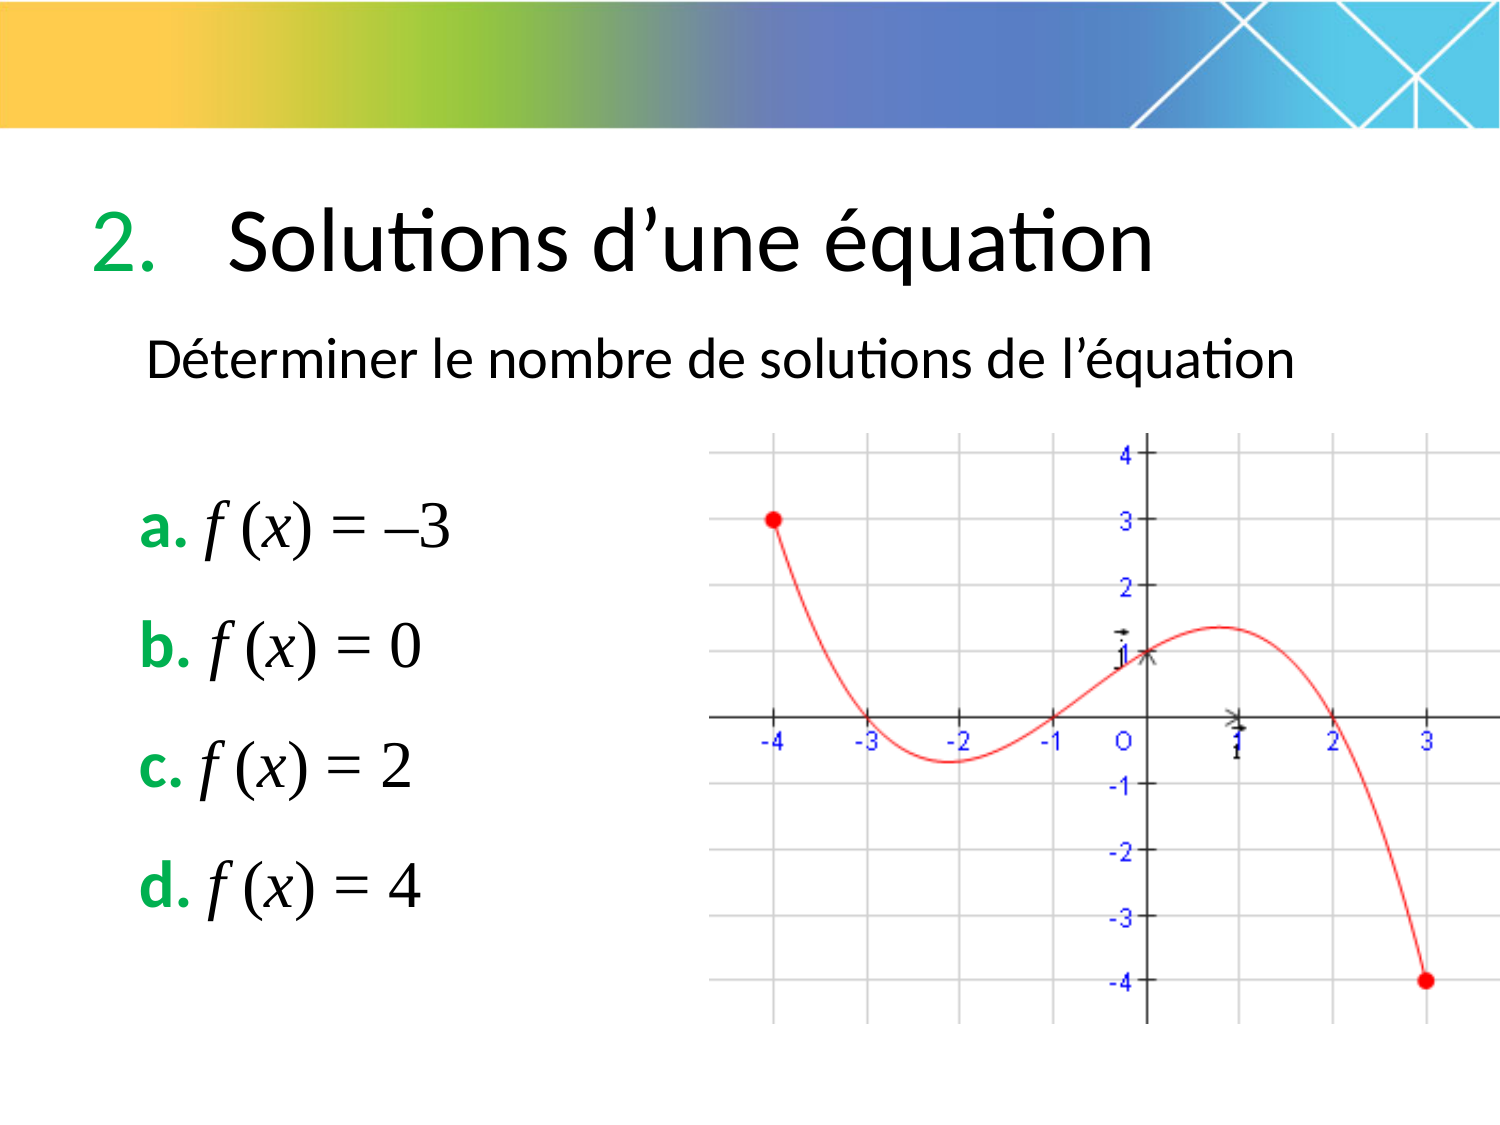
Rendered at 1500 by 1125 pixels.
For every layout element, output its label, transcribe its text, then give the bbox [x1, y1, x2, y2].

picture [0, 0, 1500, 130]
picture [709, 433, 1500, 1024]
text_box a. f (x) = –3 b. f (x) = 0 c. f (x) = 2 d. f (x) = 4 [123, 433, 709, 1009]
list Déterminer le nombre de solutions de l’équation [75, 304, 1426, 1067]
title Solutions d’une équation [75, 164, 1426, 304]
